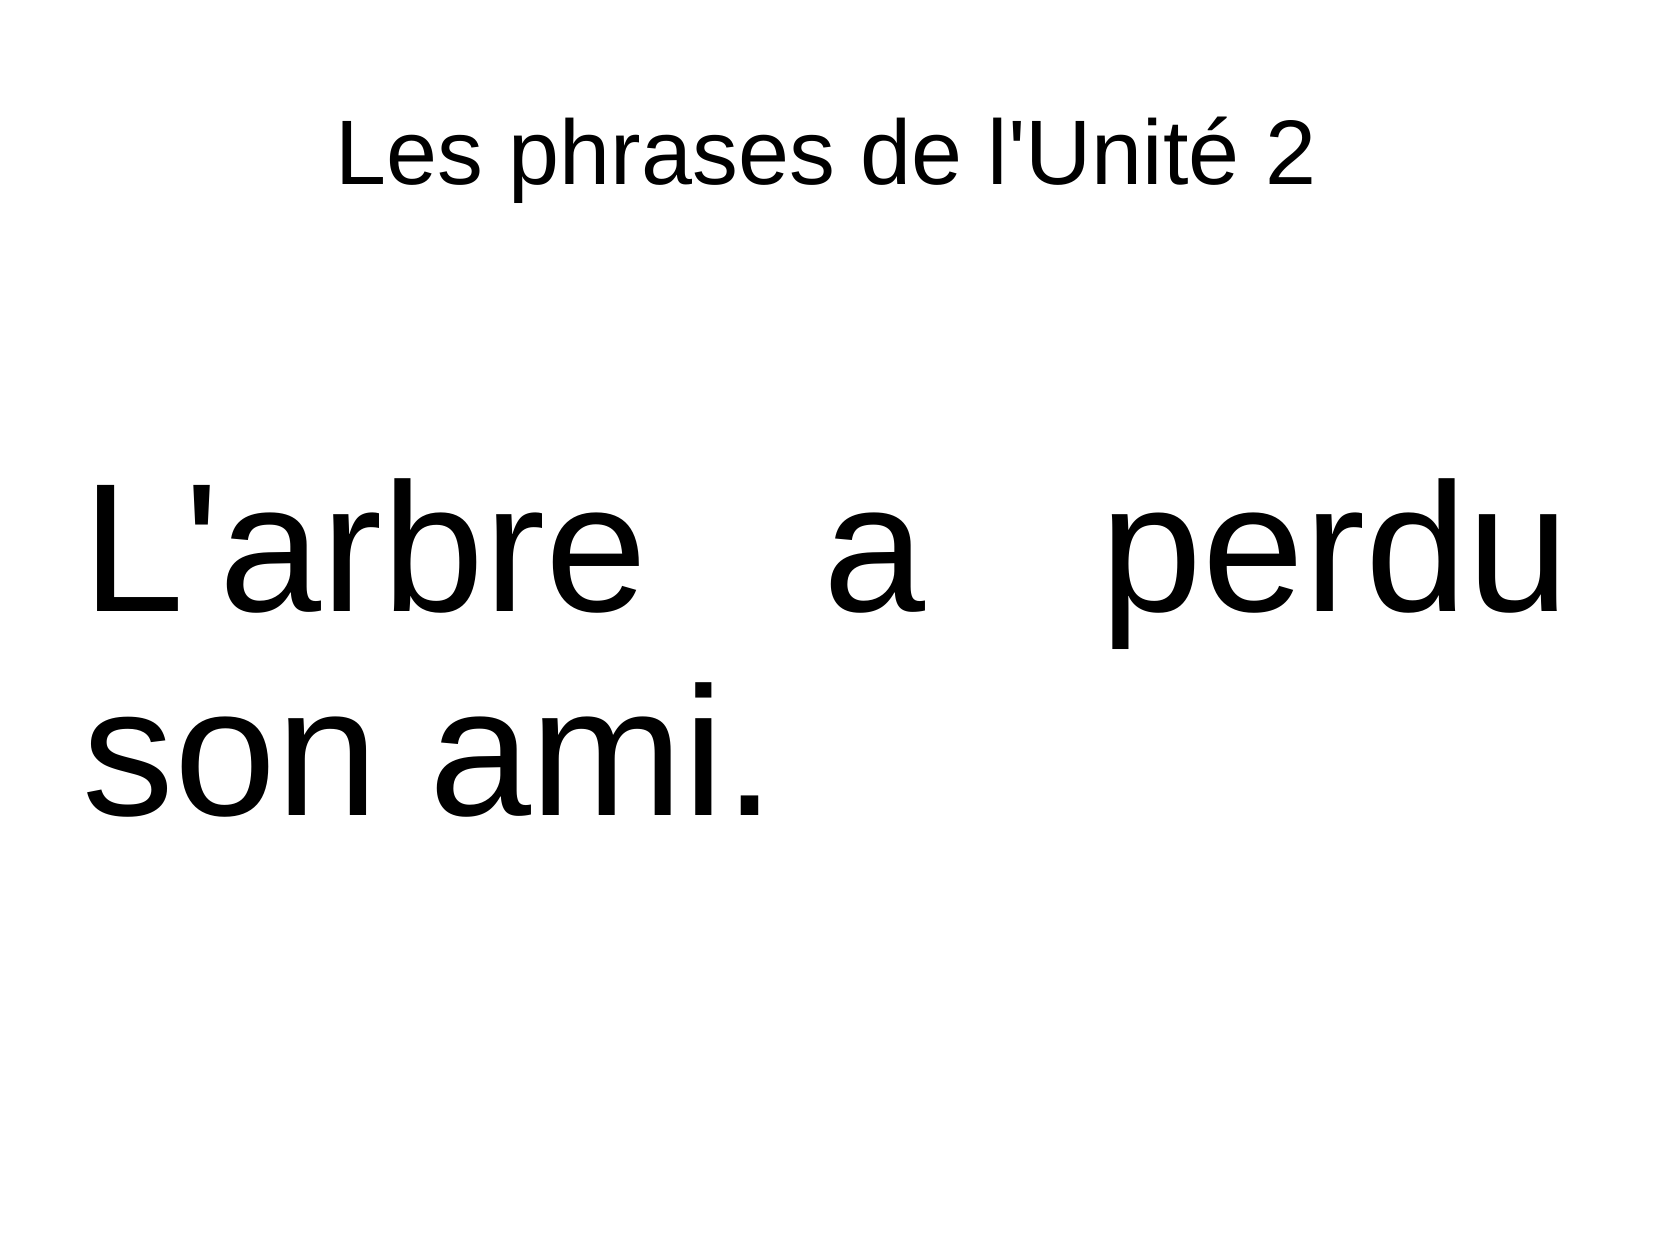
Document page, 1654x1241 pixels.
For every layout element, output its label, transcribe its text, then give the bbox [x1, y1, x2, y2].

subtitle L'arbre a perdu son ami. [82, 290, 1571, 1010]
title Les phrases de l'Unité 2 [82, 49, 1571, 257]
